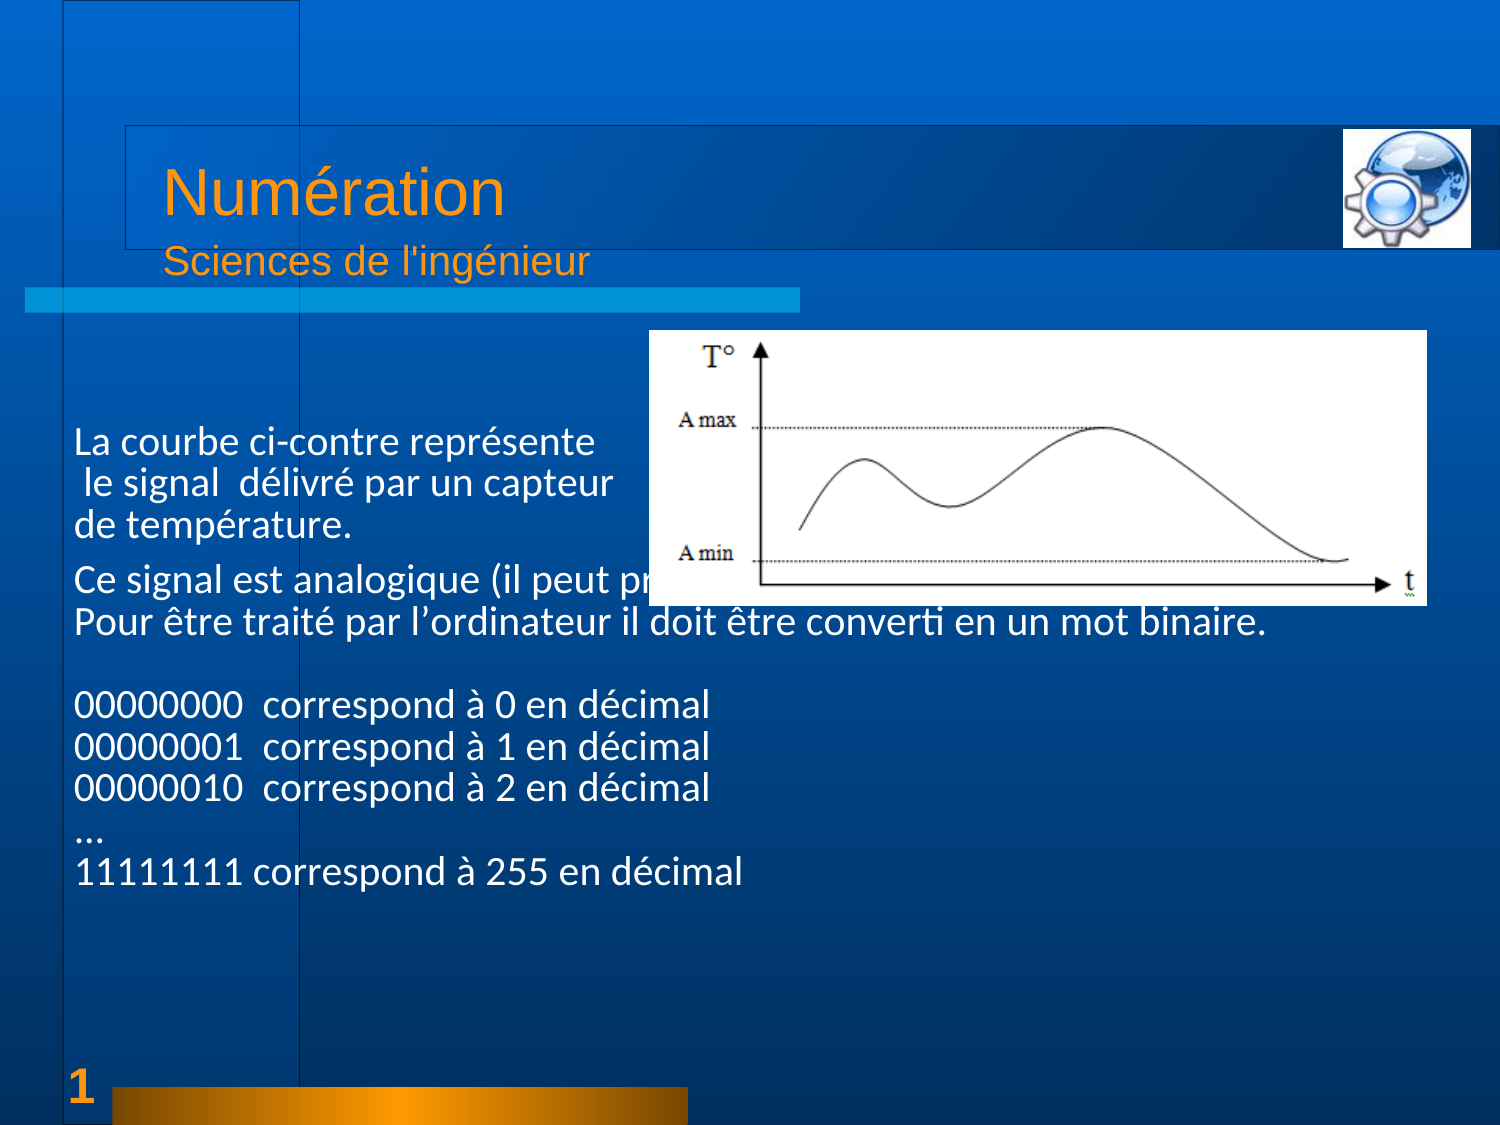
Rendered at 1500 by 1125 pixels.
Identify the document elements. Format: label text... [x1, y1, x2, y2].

picture [1343, 129, 1471, 248]
text_box La courbe ci-contre représente le signal délivré par un capteur de température. Ce signal est analogique (il peut prendre une infinité de valeurs continues). Pour être traité par l’ordinateur il doit être converti en un mot binaire. 00000000 correspond à 0 en décimal 00000001 correspond à 1 en décimal 00000010 correspond à 2 en décimal ... 11111111 correspond à 255 en décimal [59, 324, 1477, 1029]
picture [649, 330, 1427, 606]
